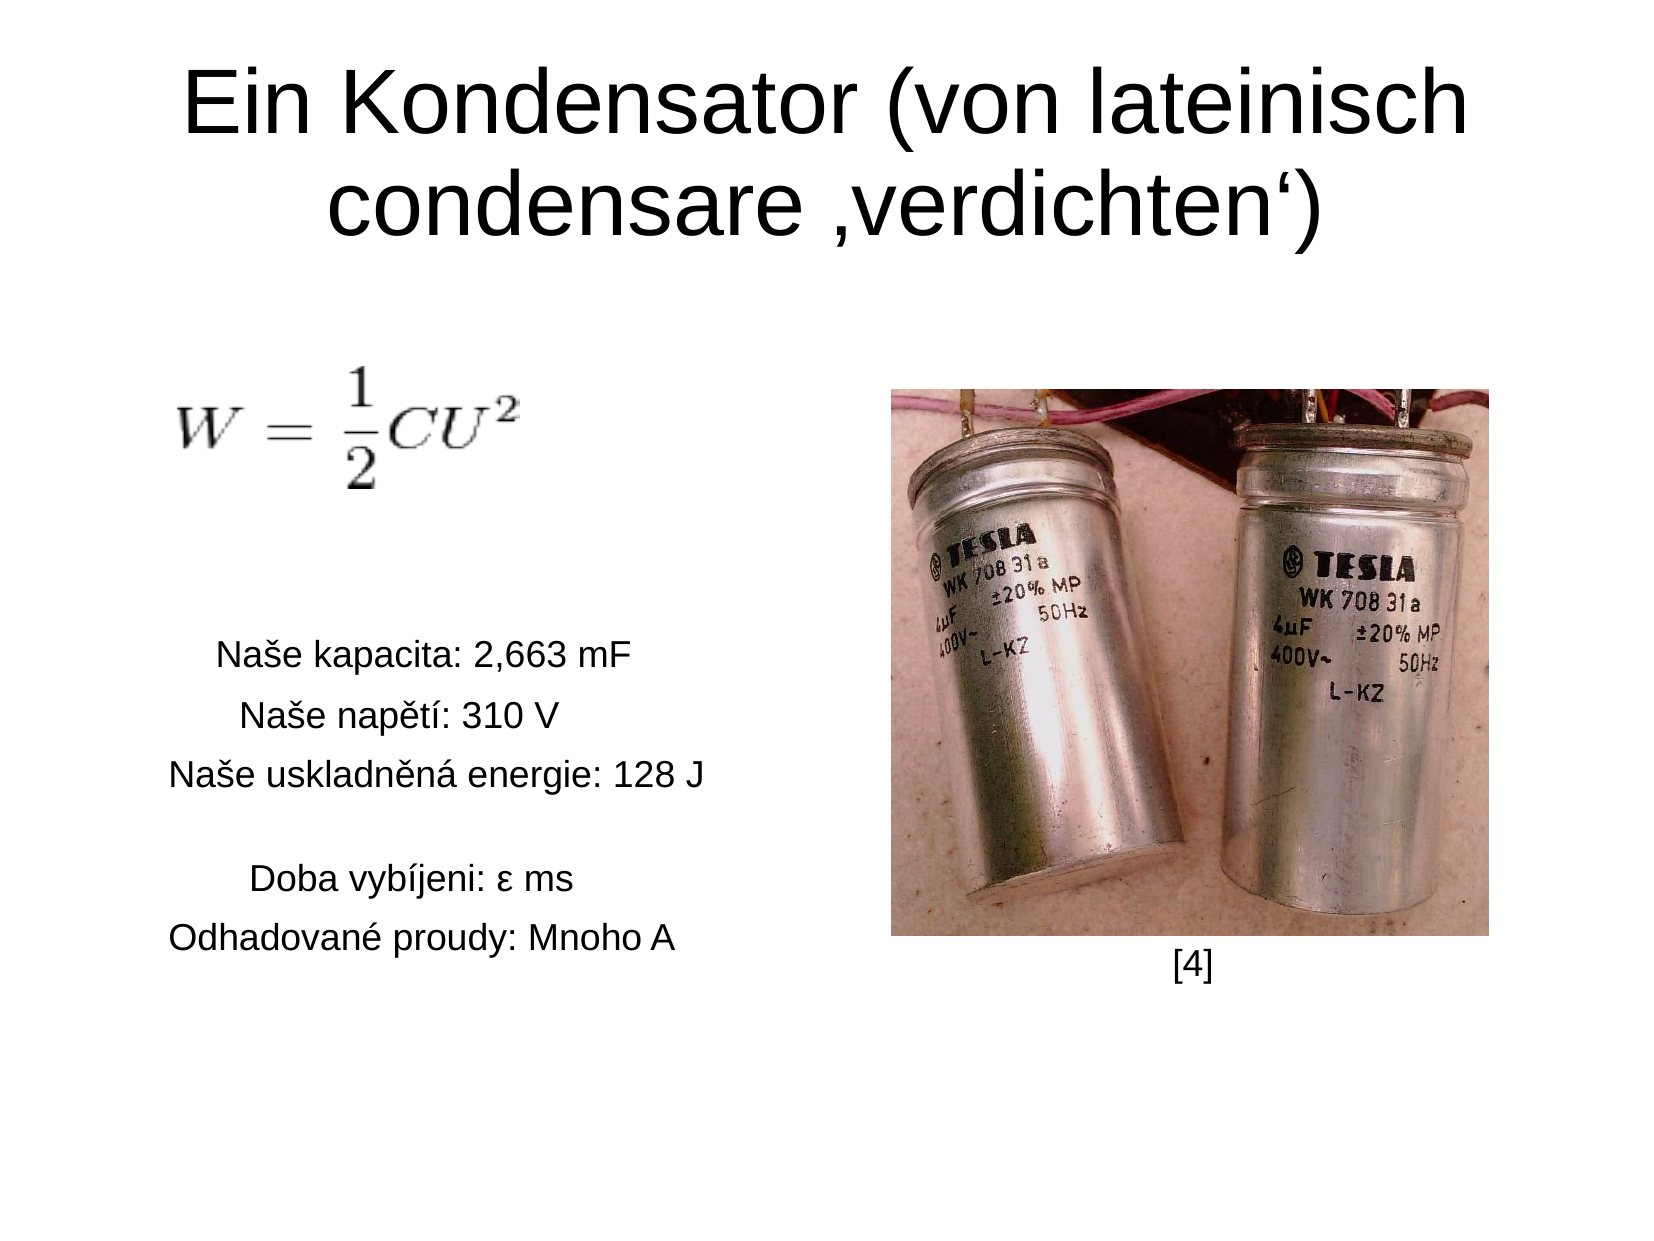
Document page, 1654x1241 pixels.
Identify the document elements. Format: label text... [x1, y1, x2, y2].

picture [177, 366, 520, 489]
text_box Naše napětí: 310 V [224, 687, 575, 745]
picture [891, 389, 1489, 936]
text_box Naše kapacita: 2,663 mF [200, 625, 647, 683]
text_box Odhadované proudy: Mnoho A [153, 909, 691, 967]
text_box Naše uskladněná energie: 128 J [153, 746, 730, 804]
text_box [4] [1157, 935, 1229, 993]
title Ein Kondensator (von lateinisch condensare ‚verdichten‘) [82, 49, 1571, 257]
text_box Doba vybíjeni: ε ms [234, 850, 589, 908]
